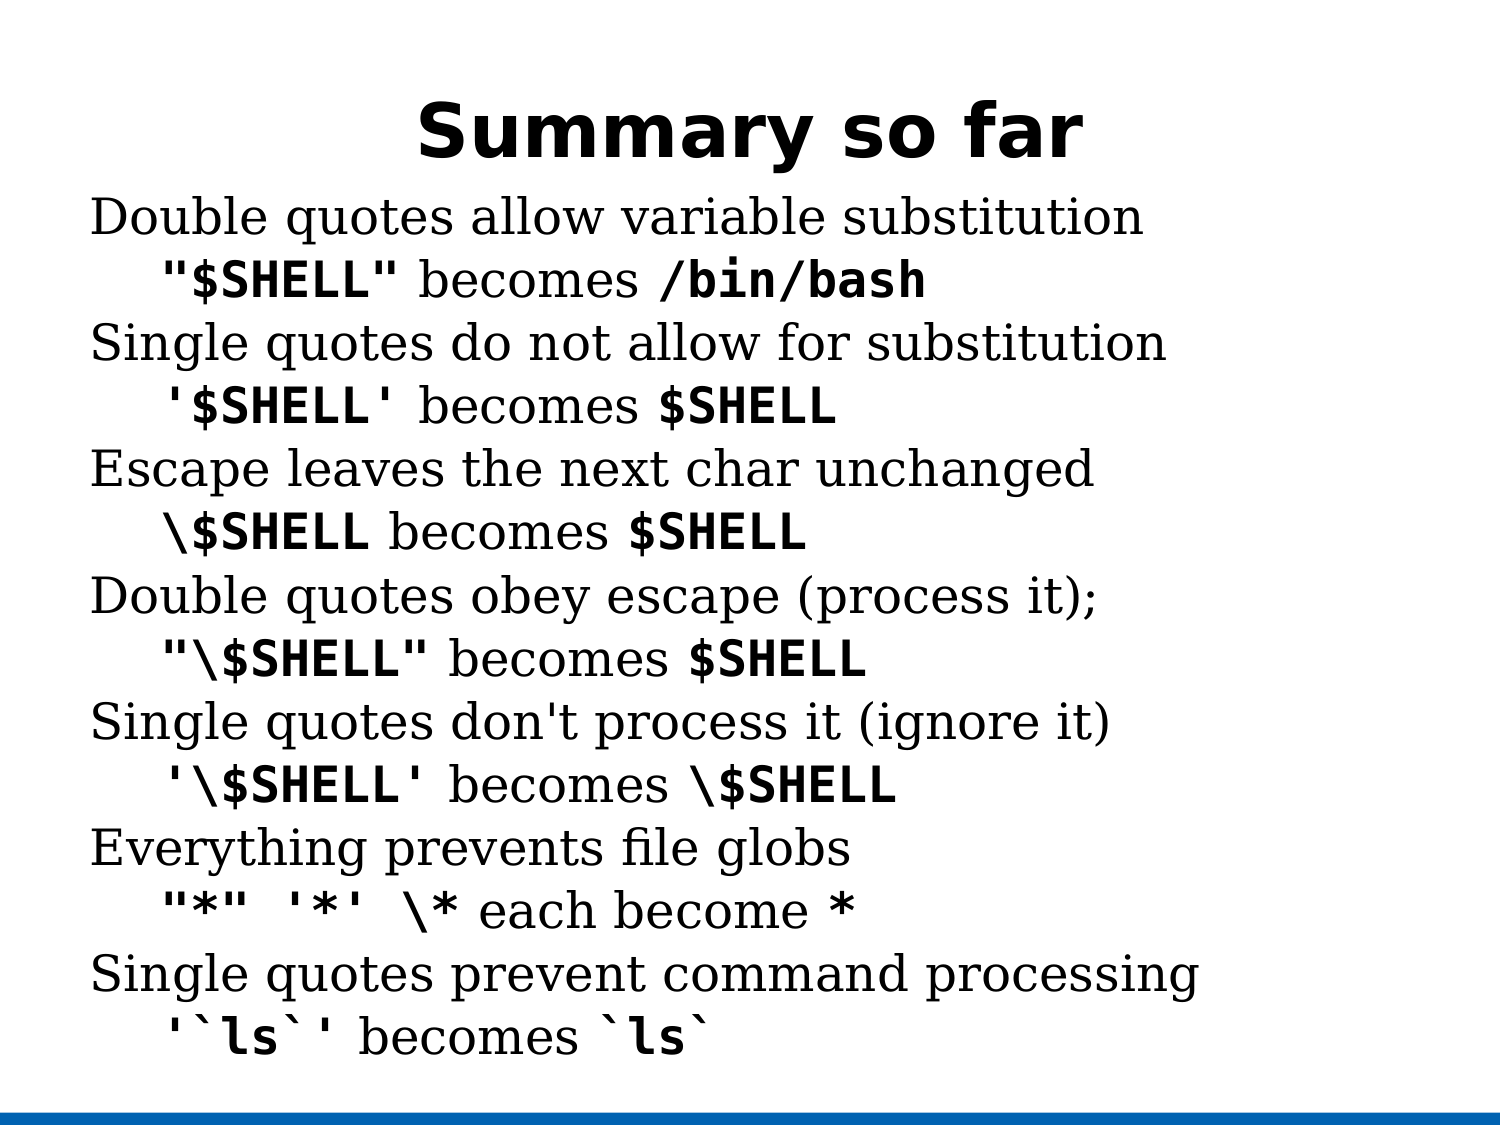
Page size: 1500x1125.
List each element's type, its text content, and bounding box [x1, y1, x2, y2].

text_box Summary so far Double quotes allow variable substitution "$SHELL" becomes /bin/bash Single quotes do not allow for substitution '$SHELL' becomes $SHELL Escape leaves the next char unchanged \$SHELL becomes $SHELL Double quotes obey escape (process it); "\$SHELL" becomes $SHELL Single quotes don't process it (ignore it) '\$SHELL' becomes \$SHELL Everything prevents file globs "*" '*' \* each become * Single quotes prevent command processing '`ls`' becomes `ls` [75, 75, 1426, 1072]
